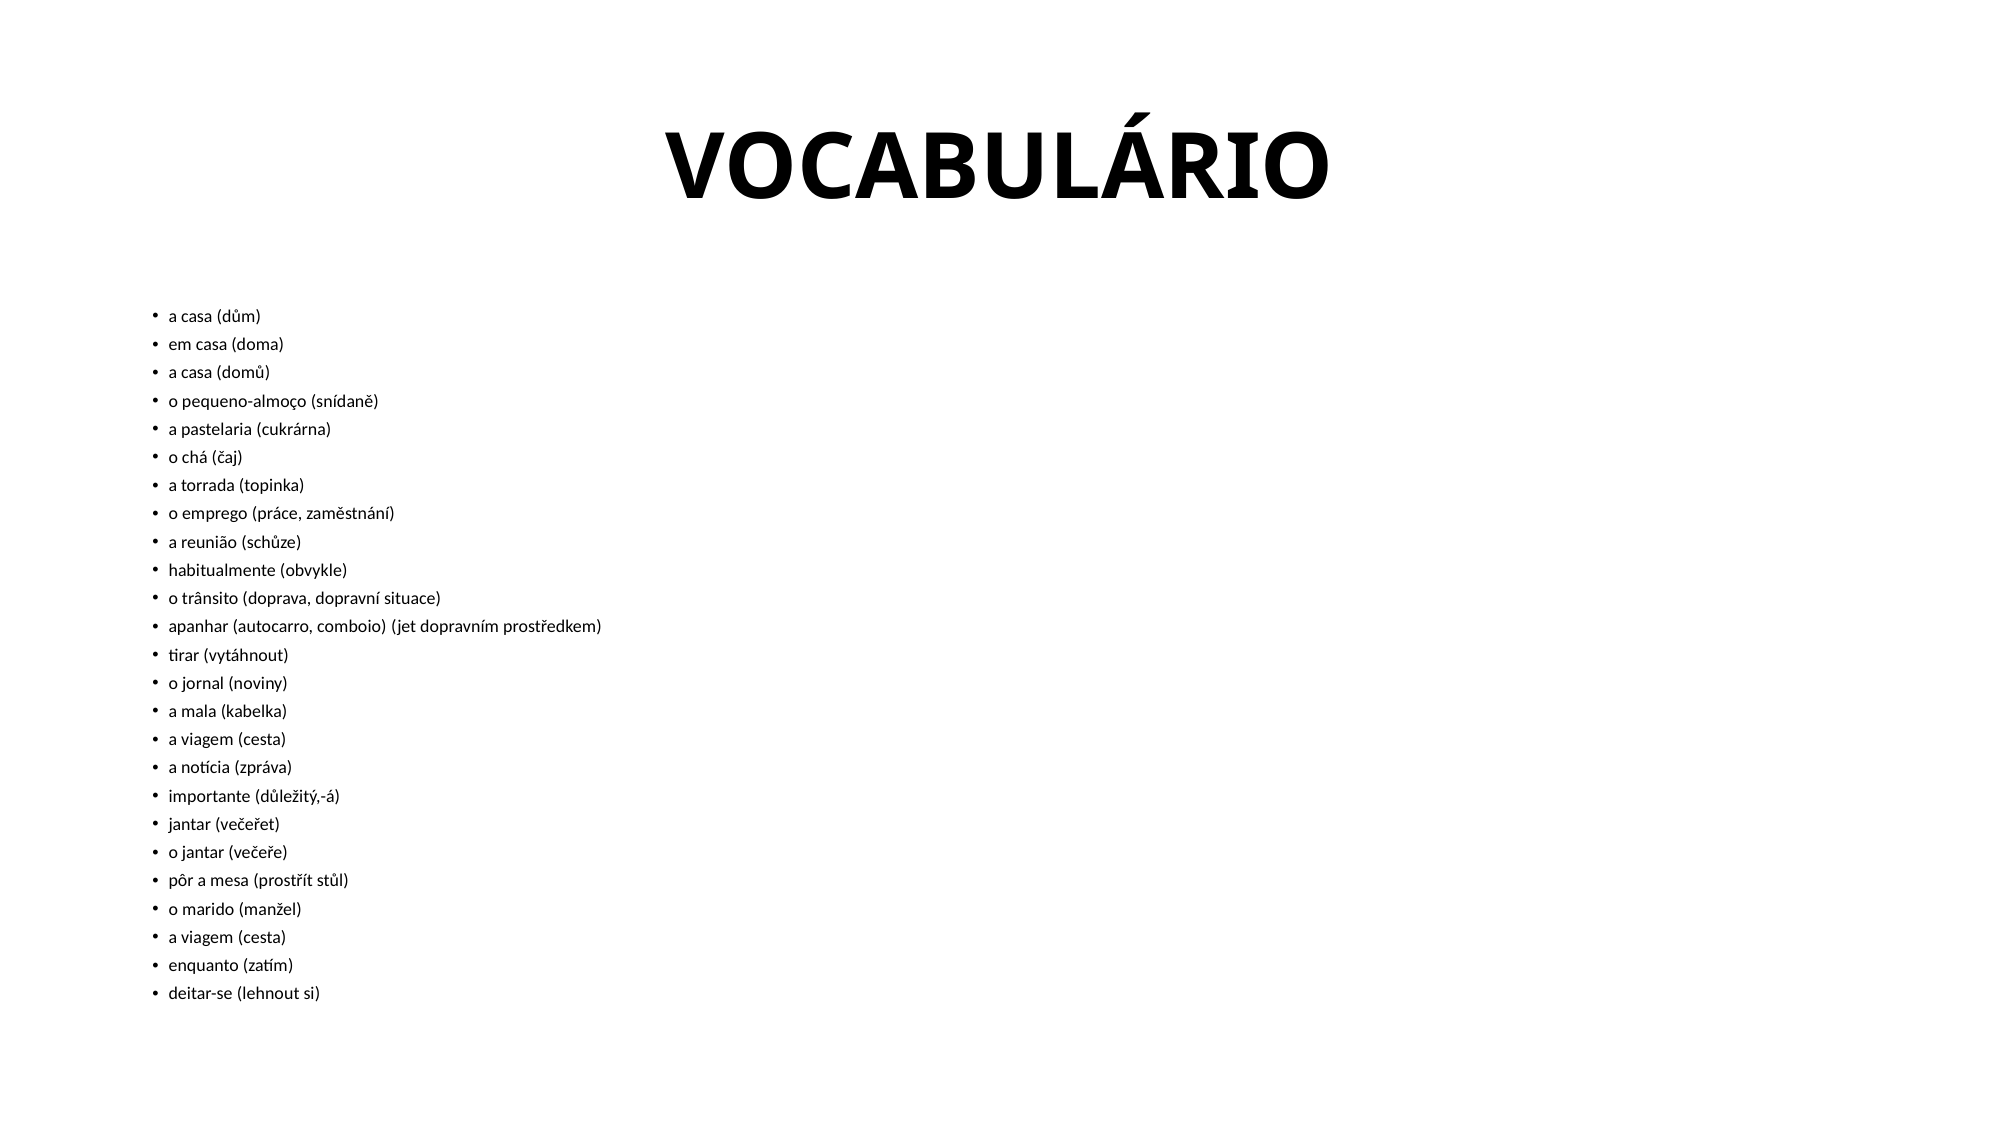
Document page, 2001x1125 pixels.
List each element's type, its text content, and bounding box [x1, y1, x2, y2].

title VOCABULÁRIO [137, 59, 1863, 278]
list a casa (dům) em casa (doma) a casa (domů) o pequeno-almoço (snídaně) a pastelaria (cukrárna) o chá (čaj) a torrada (topinka) o emprego (práce, zaměstnání) a reunião (schůze) habitualmente (obvykle) o trânsito (doprava, dopravní situace) apanhar (autocarro, comboio) (jet dopravním prostředkem) tirar (vytáhnout) o jornal (noviny) a mala (kabelka) a viagem (cesta) a notícia (zpráva) importante (důležitý,-á) jantar (večeřet) o jantar (večeře) pôr a mesa (prostřít stůl) o marido (manžel) a viagem (cesta) enquanto (zatím) deitar-se (lehnout si) [137, 299, 1863, 1014]
